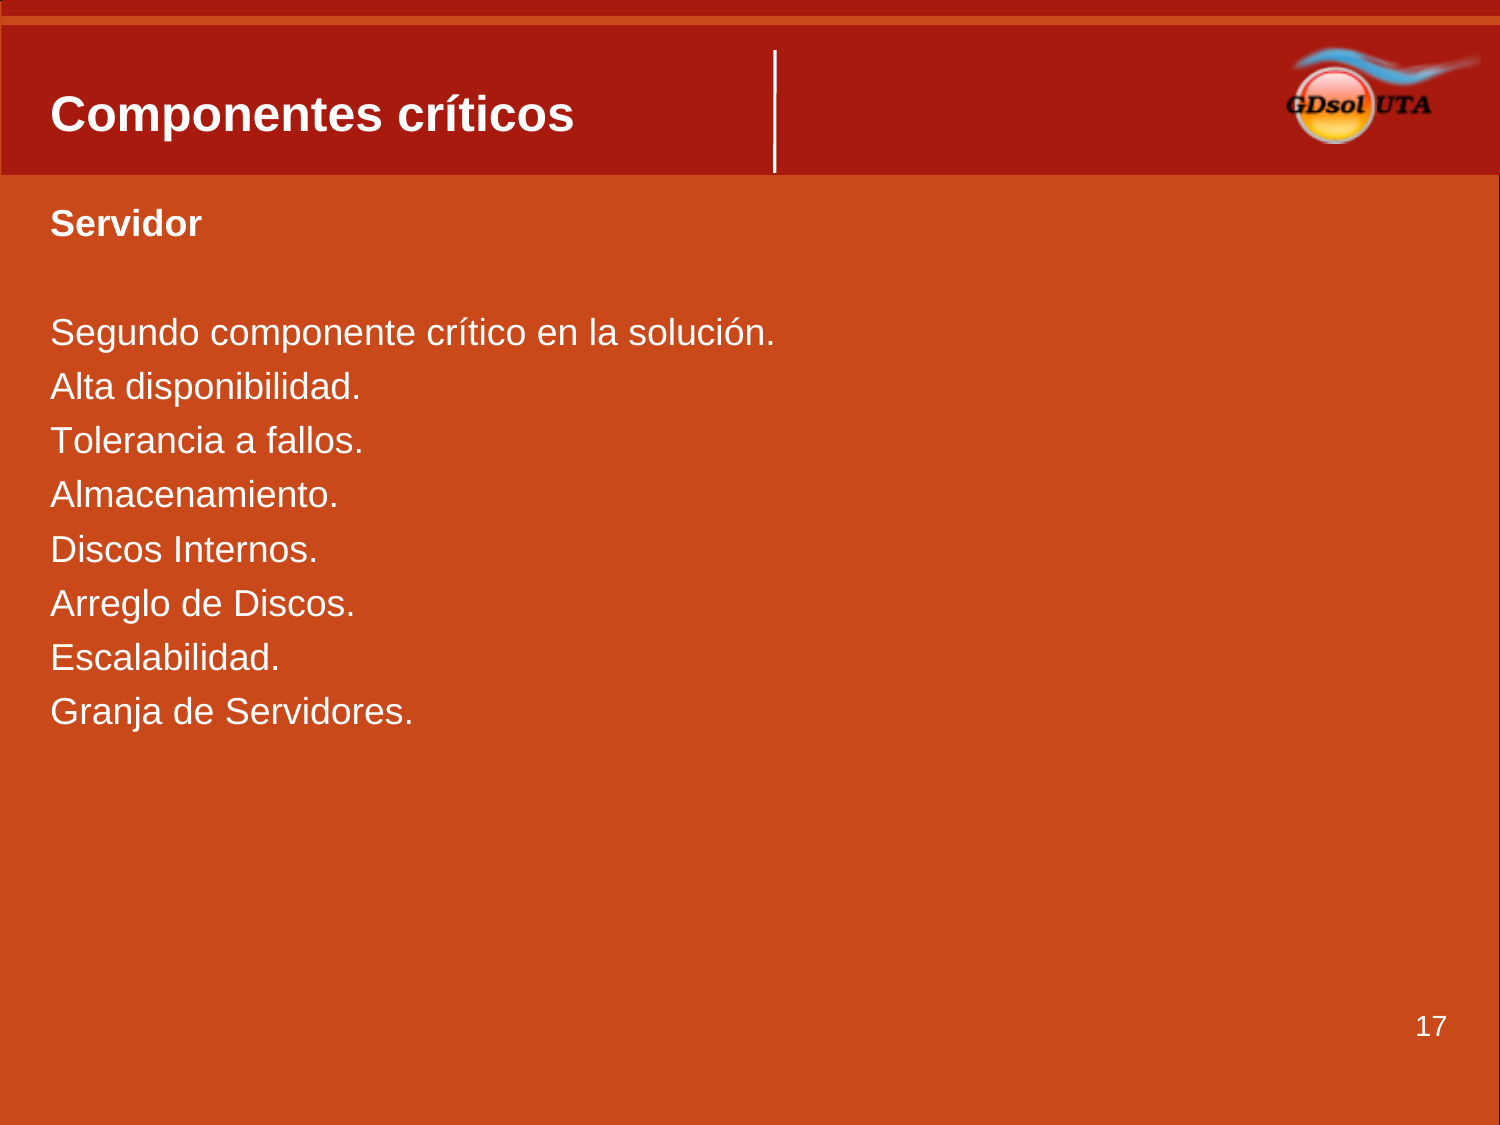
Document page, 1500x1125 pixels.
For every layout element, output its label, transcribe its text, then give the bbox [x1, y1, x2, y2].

title Componentes críticos [50, 60, 751, 164]
picture [1285, 45, 1481, 144]
list Servidor Segundo componente crítico en la solución. Alta disponibilidad. Tolerancia a fallos. Almacenamiento. Discos Internos. Arreglo de Discos. Escalabilidad. Granja de Servidores. [50, 200, 1450, 988]
